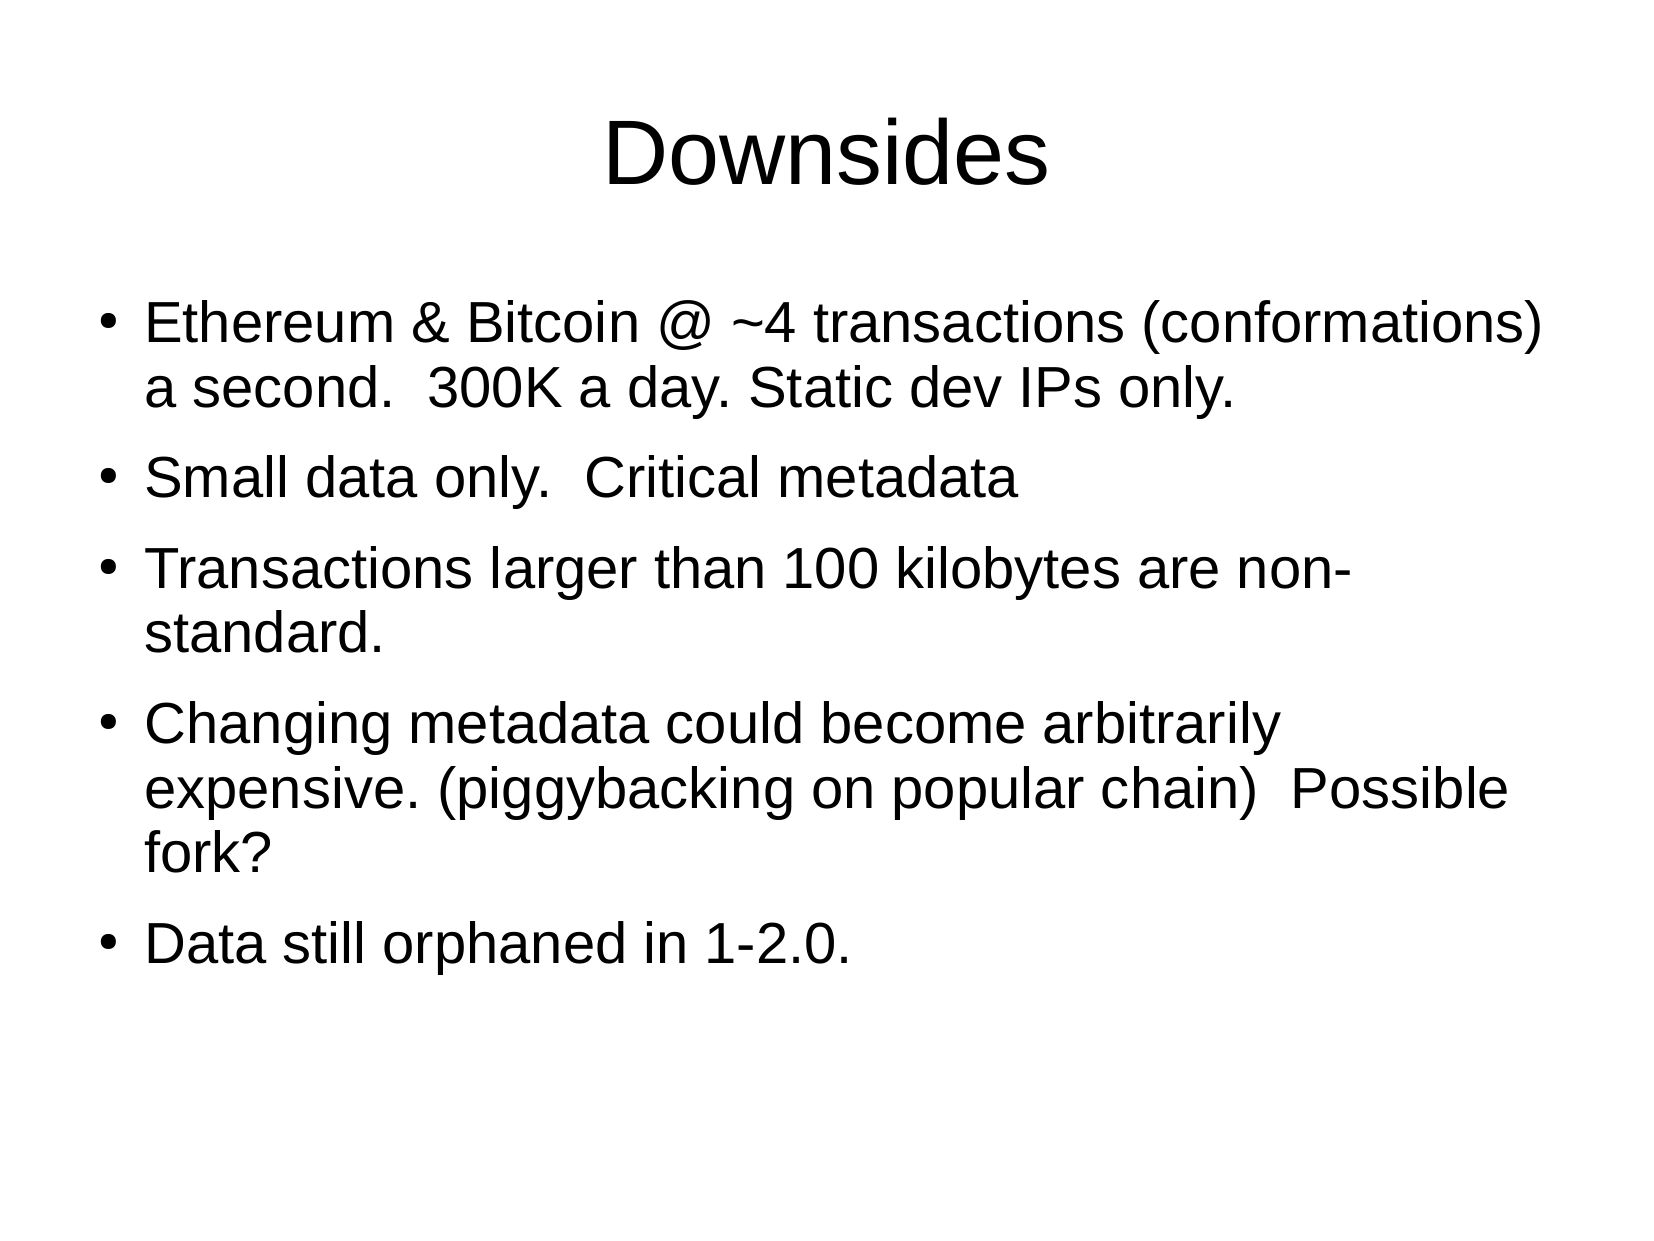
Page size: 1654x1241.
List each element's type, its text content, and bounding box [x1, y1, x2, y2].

title Downsides [82, 49, 1571, 257]
list Ethereum & Bitcoin @ ~4 transactions (conformations) a second. 300K a day. Static dev IPs only. Small data only. Critical metadata Transactions larger than 100 kilobytes are non-standard. Changing metadata could become arbitrarily expensive. (piggybacking on popular chain) Possible fork? Data still orphaned in 1-2.0. [82, 290, 1571, 1010]
